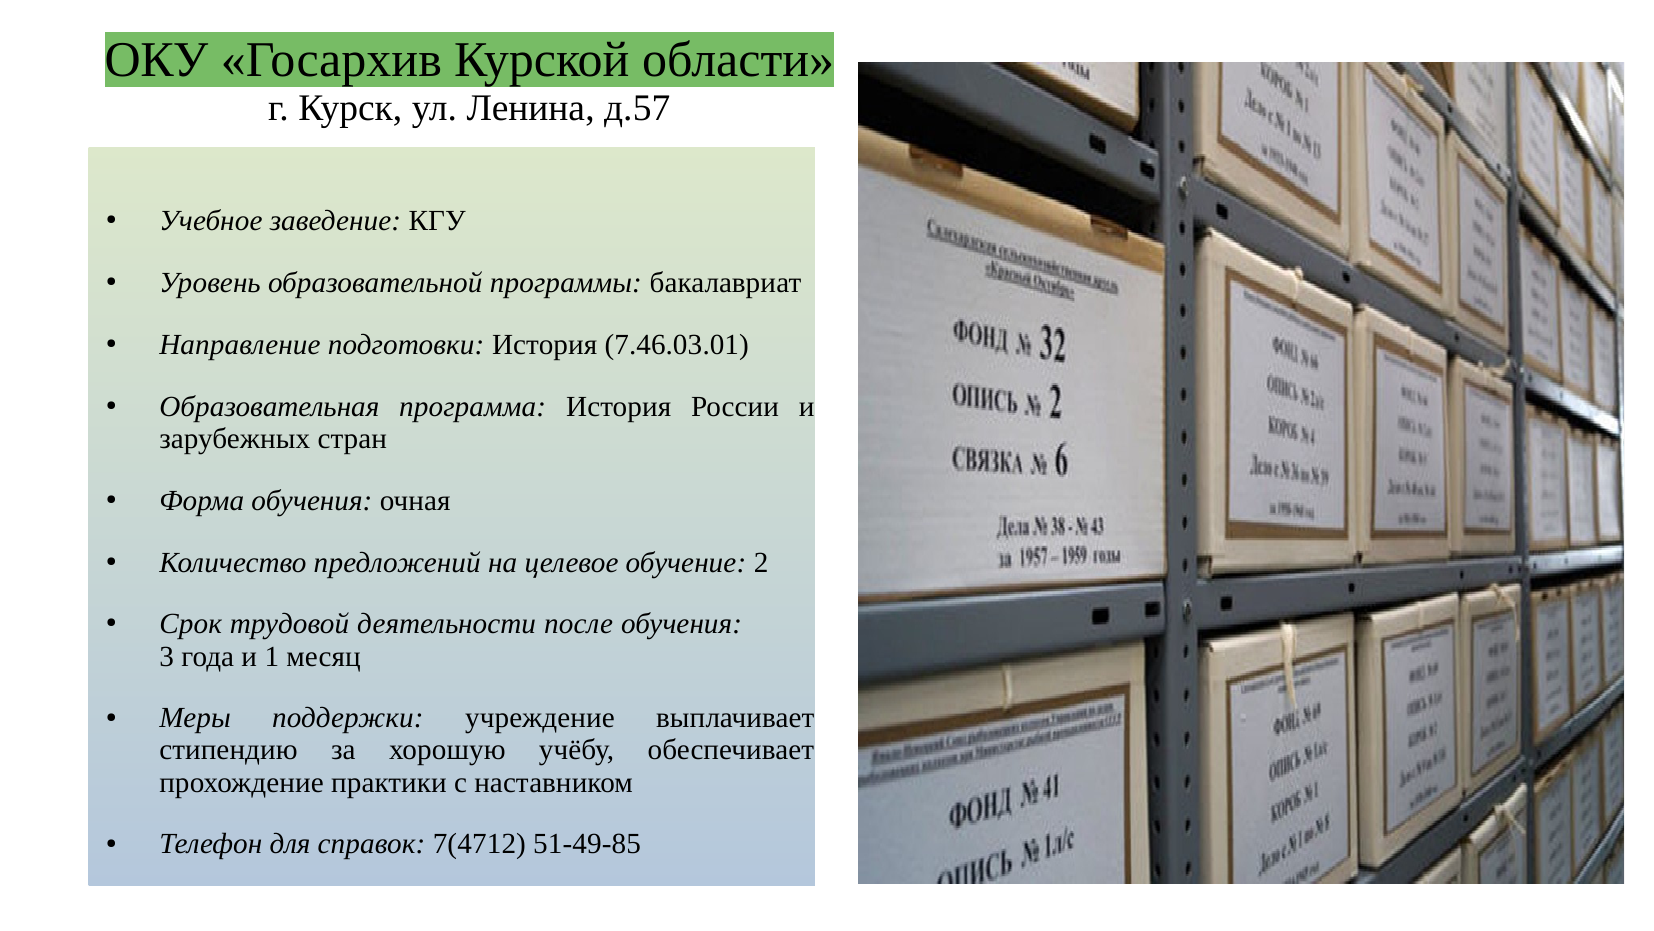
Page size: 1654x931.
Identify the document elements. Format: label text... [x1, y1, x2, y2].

list Учебное заведение: КГУ Уровень образовательной программы: бакалавриат Направление подготовки: История (7.46.03.01) Образовательная программа: История России и зарубежных стран Форма обучения: очная Количество предложений на целевое обучение: 2 Срок трудовой деятельности после обучения: 3 года и 1 месяц Меры поддержки: учреждение выплачивает стипендию за хорошую учёбу, обеспечивает прохождение практики с наставником Телефон для справок: 7(4712) 51-49-85 [88, 147, 815, 886]
title ОКУ «Госархив Курской области» г. Курск, ул. Ленина, д.57 [82, 12, 857, 148]
picture [856, 59, 1625, 886]
